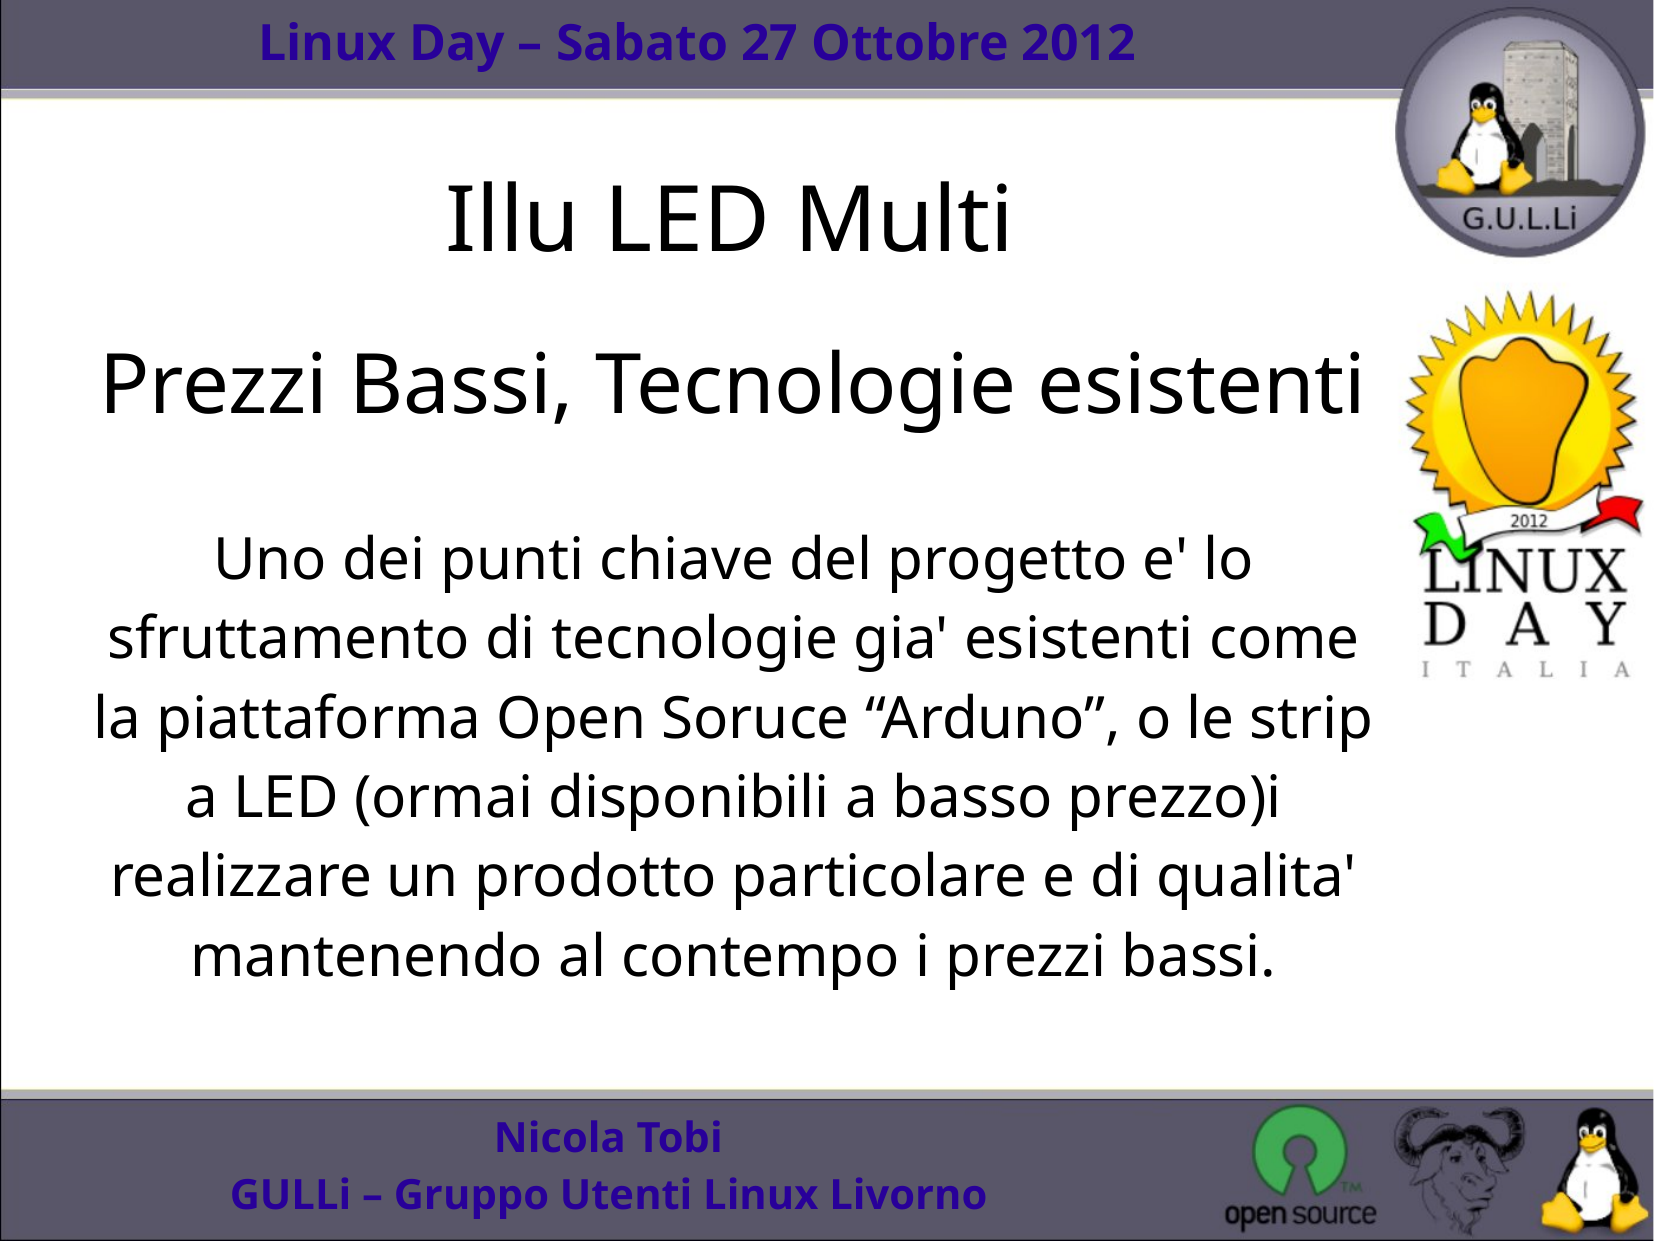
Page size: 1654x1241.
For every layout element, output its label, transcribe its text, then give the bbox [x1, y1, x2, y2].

title Illu LED Multi [82, 112, 1378, 320]
text_box Nicola Tobi GULLi – Gruppo Utenti Linux Livorno [0, 1100, 1218, 1241]
text_box Linux Day – Sabato 27 Ottobre 2012 [0, 0, 1395, 97]
picture [0, 0, 1654, 1241]
subtitle Prezzi Bassi, Tecnologie esistenti Uno dei punti chiave del progetto e' lo sfruttamento di tecnologie gia' esistenti come la piattaforma Open Soruce “Arduno”, o le strip a LED (ormai disponibili a basso prezzo)i realizzare un prodotto particolare e di qualita' mantenendo al contempo i prezzi bassi. [85, 315, 1382, 1082]
